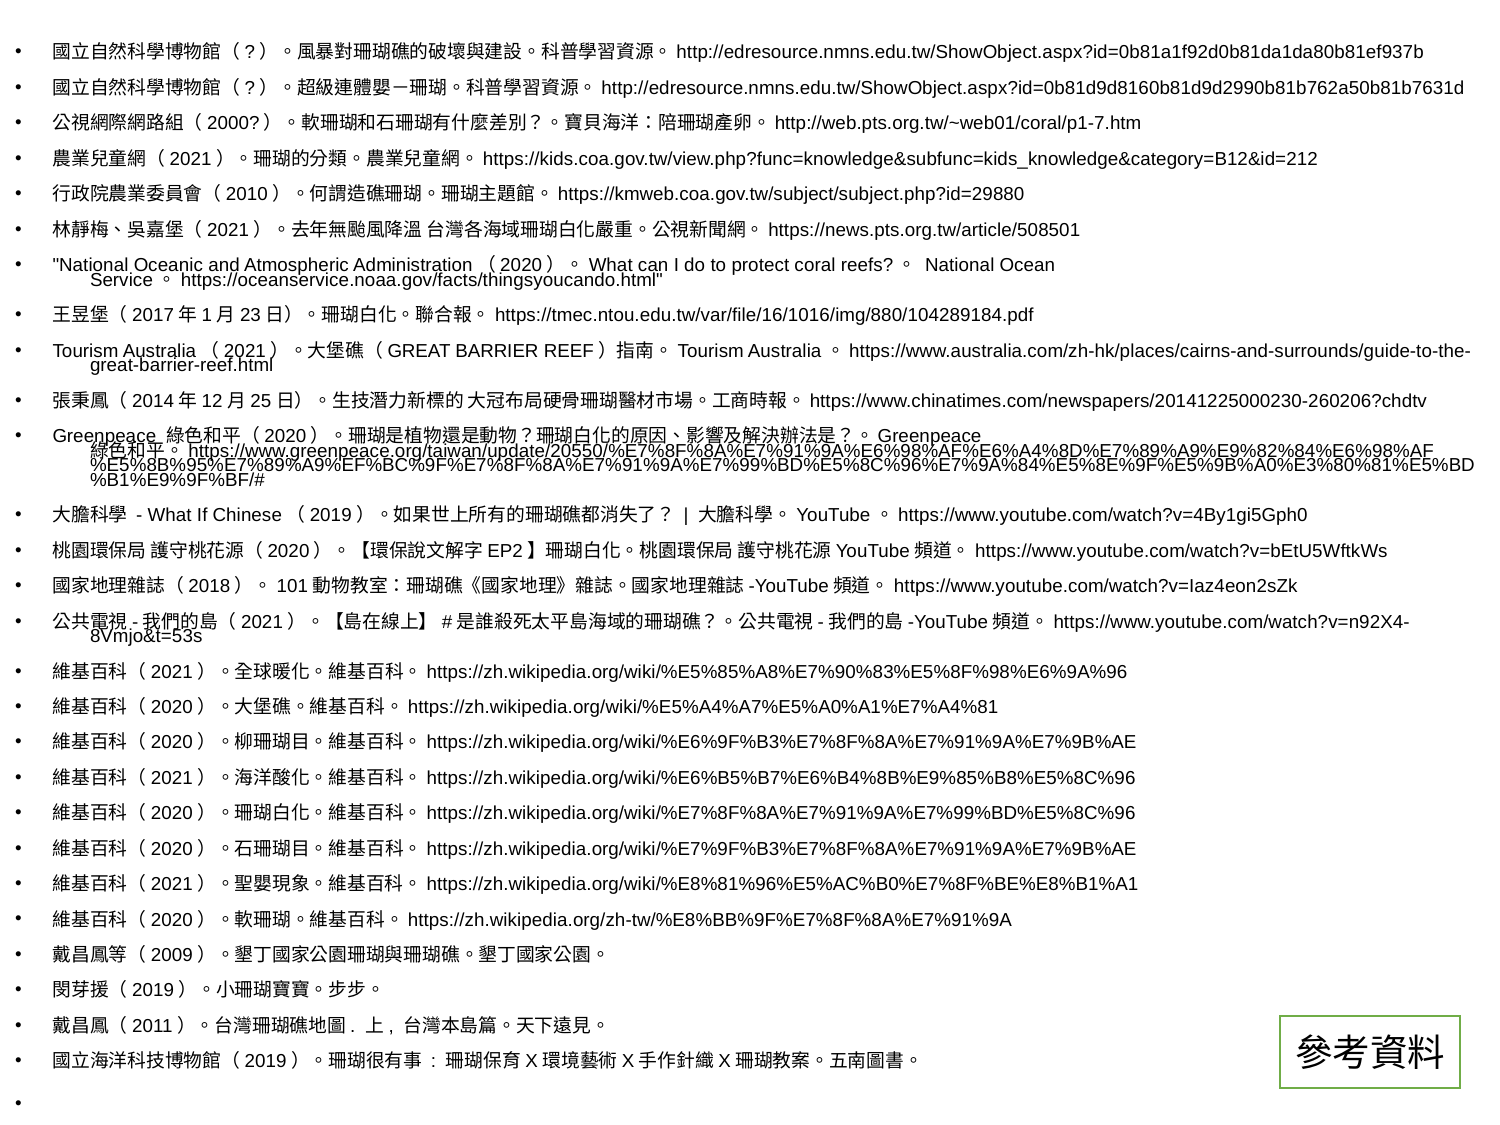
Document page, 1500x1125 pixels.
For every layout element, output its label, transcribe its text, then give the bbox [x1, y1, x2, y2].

text_box 參考資料 [1280, 1016, 1460, 1088]
list 國立自然科學博物館（?）。風暴對珊瑚礁的破壞與建設。科普學習資源。http://edresource.nmns.edu.tw/ShowObject.aspx?id=0b81a1f92d0b81da1da80b81ef937b 國立自然科學博物館（?）。超級連體嬰－珊瑚。科普學習資源。http://edresource.nmns.edu.tw/ShowObject.aspx?id=0b81d9d8160b81d9d2990b81b762a50b81b7631d 公視網際網路組（2000?）。軟珊瑚和石珊瑚有什麼差別？。寶貝海洋：陪珊瑚產卵。http://web.pts.org.tw/~web01/coral/p1-7.htm 農業兒童網（2021）。珊瑚的分類。農業兒童網。https://kids.coa.gov.tw/view.php?func=knowledge&subfunc=kids_knowledge&category=B12&id=212 行政院農業委員會（2010）。何謂造礁珊瑚。珊瑚主題館。https://kmweb.coa.gov.tw/subject/subject.php?id=29880 林靜梅、吳嘉堡（2021）。去年無颱風降溫 台灣各海域珊瑚白化嚴重。公視新聞網。https://news.pts.org.tw/article/508501 "National Oceanic and Atmospheric Administration（2020）。What can I do to protect coral reefs?。 National Ocean Service。https://oceanservice.noaa.gov/facts/thingsyoucando.html" 王昱堡（2017年1月23日）。珊瑚白化。聯合報。https://tmec.ntou.edu.tw/var/file/16/1016/img/880/104289184.pdf Tourism Australia（2021）。大堡礁（GREAT BARRIER REEF）指南。Tourism Australia。https://www.australia.com/zh-hk/places/cairns-and-surrounds/guide-to-the-great-barrier-reef.html 張秉鳳（2014年12月25日）。生技潛力新標的 大冠布局硬骨珊瑚醫材市場。工商時報。https://www.chinatimes.com/newspapers/20141225000230-260206?chdtv Greenpeace 綠色和平（2020）。珊瑚是植物還是動物？珊瑚白化的原因、影響及解決辦法是？。Greenpeace 綠色和平。https://www.greenpeace.org/taiwan/update/20550/%E7%8F%8A%E7%91%9A%E6%98%AF%E6%A4%8D%E7%89%A9%E9%82%84%E6%98%AF%E5%8B%95%E7%89%A9%EF%BC%9F%E7%8F%8A%E7%91%9A%E7%99%BD%E5%8C%96%E7%9A%84%E5%8E%9F%E5%9B%A0%E3%80%81%E5%BD%B1%E9%9F%BF/# 大膽科學 - What If Chinese（2019）。如果世上所有的珊瑚礁都消失了？ | 大膽科學。YouTube。https://www.youtube.com/watch?v=4By1gi5Gph0 桃園環保局 護守桃花源（2020）。【環保說文解字EP2】珊瑚白化。桃園環保局 護守桃花源YouTube頻道。https://www.youtube.com/watch?v=bEtU5WftkWs 國家地理雜誌（2018）。101動物教室：珊瑚礁《國家地理》雜誌。國家地理雜誌-YouTube頻道。https://www.youtube.com/watch?v=Iaz4eon2sZk 公共電視-我們的島（2021）。【島在線上】#是誰殺死太平島海域的珊瑚礁？。公共電視-我們的島-YouTube頻道。https://www.youtube.com/watch?v=n92X4-8Vmjo&t=53s 維基百科（2021）。全球暖化。維基百科。https://zh.wikipedia.org/wiki/%E5%85%A8%E7%90%83%E5%8F%98%E6%9A%96 維基百科（2020）。大堡礁。維基百科。https://zh.wikipedia.org/wiki/%E5%A4%A7%E5%A0%A1%E7%A4%81 維基百科（2020）。柳珊瑚目。維基百科。https://zh.wikipedia.org/wiki/%E6%9F%B3%E7%8F%8A%E7%91%9A%E7%9B%AE 維基百科（2021）。海洋酸化。維基百科。https://zh.wikipedia.org/wiki/%E6%B5%B7%E6%B4%8B%E9%85%B8%E5%8C%96 維基百科（2020）。珊瑚白化。維基百科。https://zh.wikipedia.org/wiki/%E7%8F%8A%E7%91%9A%E7%99%BD%E5%8C%96 維基百科（2020）。石珊瑚目。維基百科。https://zh.wikipedia.org/wiki/%E7%9F%B3%E7%8F%8A%E7%91%9A%E7%9B%AE 維基百科（2021）。聖嬰現象。維基百科。https://zh.wikipedia.org/wiki/%E8%81%96%E5%AC%B0%E7%8F%BE%E8%B1%A1 維基百科（2020）。軟珊瑚。維基百科。https://zh.wikipedia.org/zh-tw/%E8%BB%9F%E7%8F%8A%E7%91%9A 戴昌鳳等（2009）。墾丁國家公園珊瑚與珊瑚礁。墾丁國家公園。 閔芽援（2019）。小珊瑚寶寶。步步。 戴昌鳳（2011）。台灣珊瑚礁地圖. 上, 台灣本島篇。天下遠見。 國立海洋科技博物館（2019）。珊瑚很有事 : 珊瑚保育X環境藝術X手作針織X珊瑚教案。五南圖書。 [0, 40, 1500, 1125]
